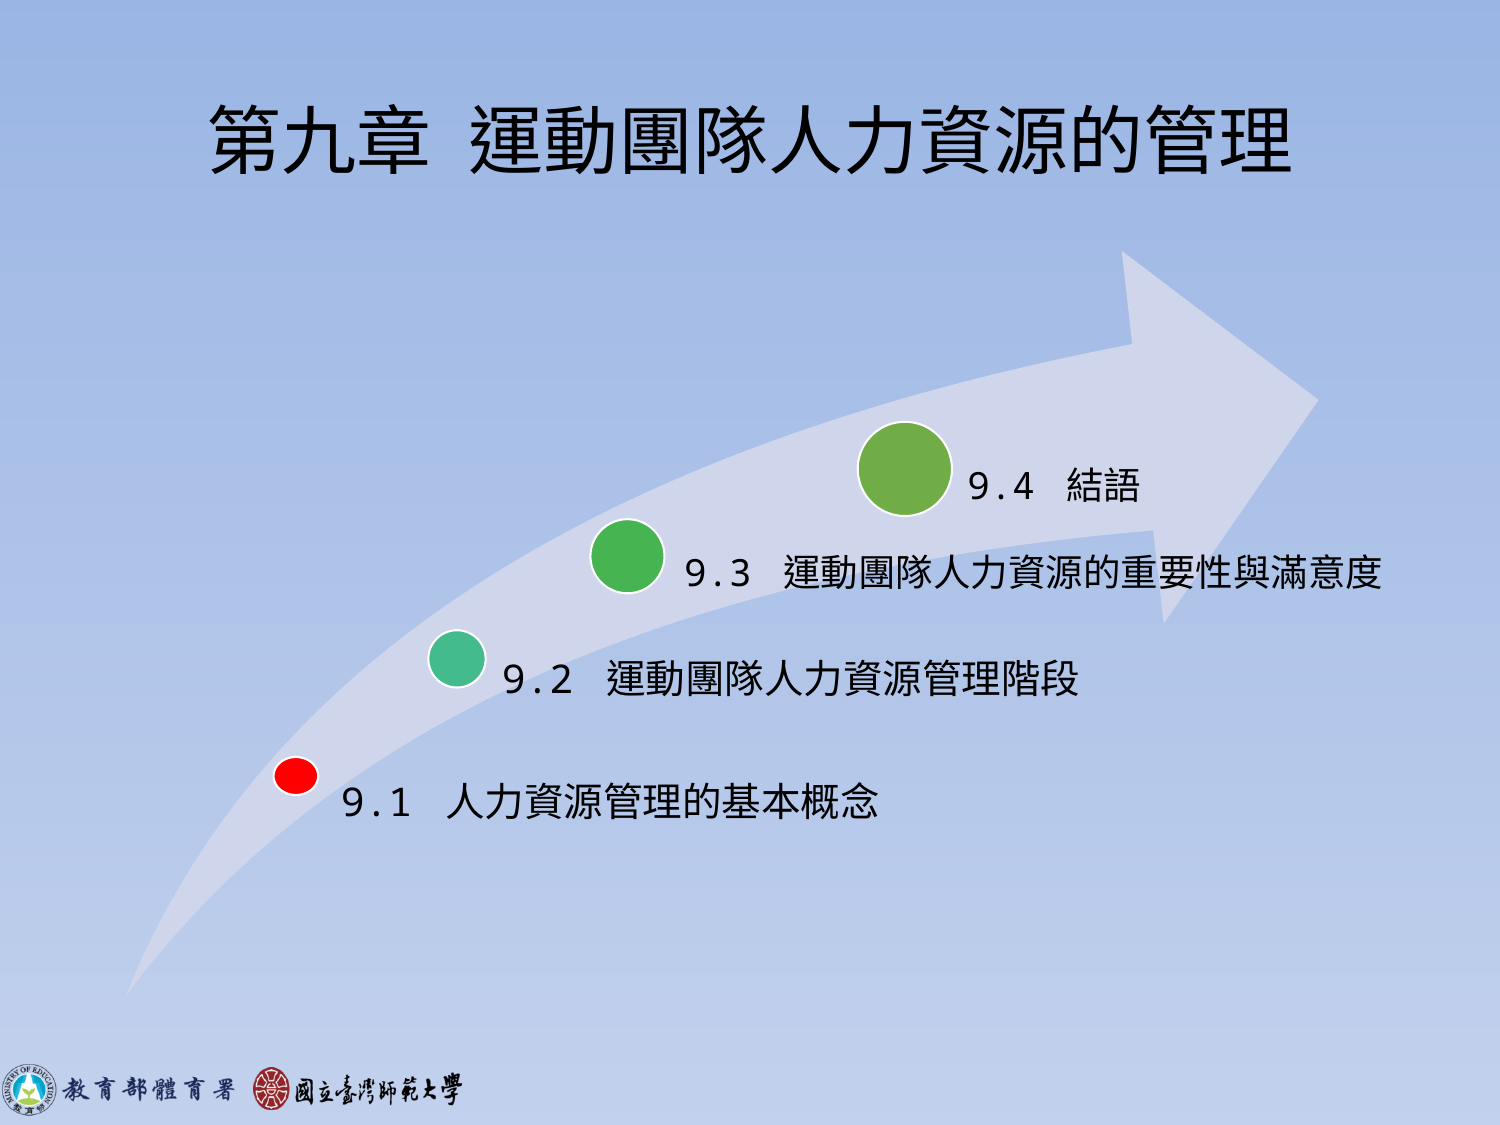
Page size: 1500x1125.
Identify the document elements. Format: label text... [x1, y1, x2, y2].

title 第九章 運動團隊人力資源的管理 [75, 45, 1426, 233]
text_box [1162, 612, 1172, 624]
text_box 9.4 結語 [917, 467, 1211, 529]
text_box 9.3 運動團隊人力資源的重要性與滿意度 [645, 553, 1392, 612]
text_box 9.1 人力資源管理的基本概念 [318, 781, 918, 847]
text_box [125, 250, 1319, 997]
text_box 9.2 運動團隊人力資源管理階段 [471, 659, 1106, 716]
